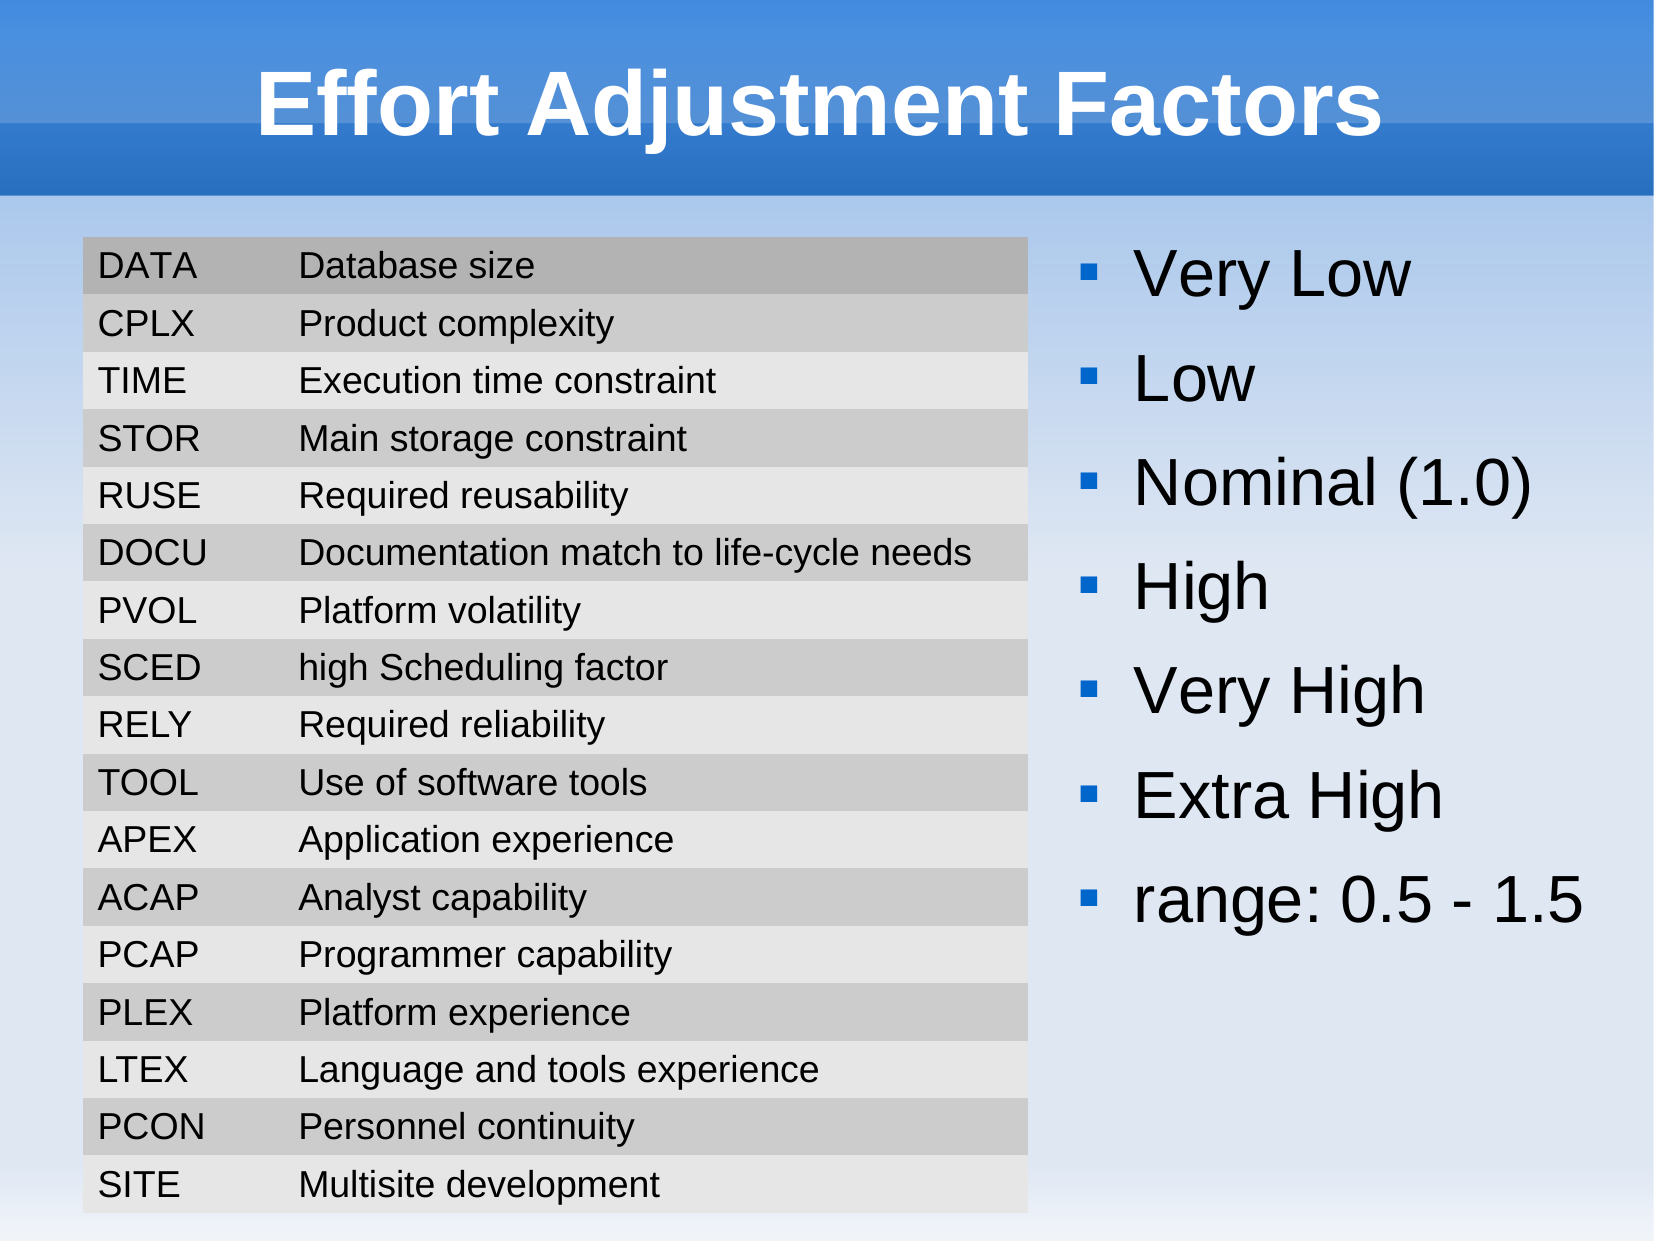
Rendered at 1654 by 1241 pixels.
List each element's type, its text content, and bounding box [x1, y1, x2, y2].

table_cell Programmer capability [284, 926, 1028, 983]
table_cell RELY [83, 696, 284, 754]
table_cell high Scheduling factor [284, 639, 1028, 696]
table_cell SCED [83, 639, 284, 696]
picture [0, 0, 1654, 1241]
table_cell Product complexity [284, 294, 1028, 352]
table_cell TIME [83, 352, 284, 409]
table_cell Language and tools experience [284, 1041, 1028, 1098]
table_cell PCAP [83, 926, 284, 983]
table_cell Application experience [284, 811, 1028, 868]
table_cell SITE [83, 1155, 284, 1213]
table_cell DOCU [83, 524, 284, 581]
table_cell Main storage constraint [284, 409, 1028, 467]
table_cell ACAP [83, 868, 284, 926]
table_cell STOR [83, 409, 284, 467]
table_cell Use of software tools [284, 754, 1028, 811]
table_cell Documentation match to life-cycle needs [284, 524, 1028, 581]
table_cell CPLX [83, 294, 284, 352]
table_cell Platform volatility [284, 581, 1028, 639]
table_cell TOOL [83, 754, 284, 811]
table_cell PCON [83, 1098, 284, 1155]
table_cell RUSE [83, 467, 284, 524]
title Effort Adjustment Factors [76, 0, 1565, 208]
table_cell Analyst capability [284, 868, 1028, 926]
table_cell Required reliability [284, 696, 1028, 754]
table_cell Execution time constraint [284, 352, 1028, 409]
table_cell PLEX [83, 983, 284, 1041]
table_cell Required reusability [284, 467, 1028, 524]
table_cell Personnel continuity [284, 1098, 1028, 1155]
table_cell Multisite development [284, 1155, 1028, 1213]
table_header DATA [83, 237, 284, 294]
table_header Database size [284, 237, 1028, 294]
list Very Low Low Nominal (1.0) High Very High Extra High range: 0.5 - 1.5 [1062, 236, 1607, 1205]
table_cell APEX [83, 811, 284, 868]
table_cell Platform experience [284, 983, 1028, 1041]
table_cell LTEX [83, 1041, 284, 1098]
table_cell PVOL [83, 581, 284, 639]
